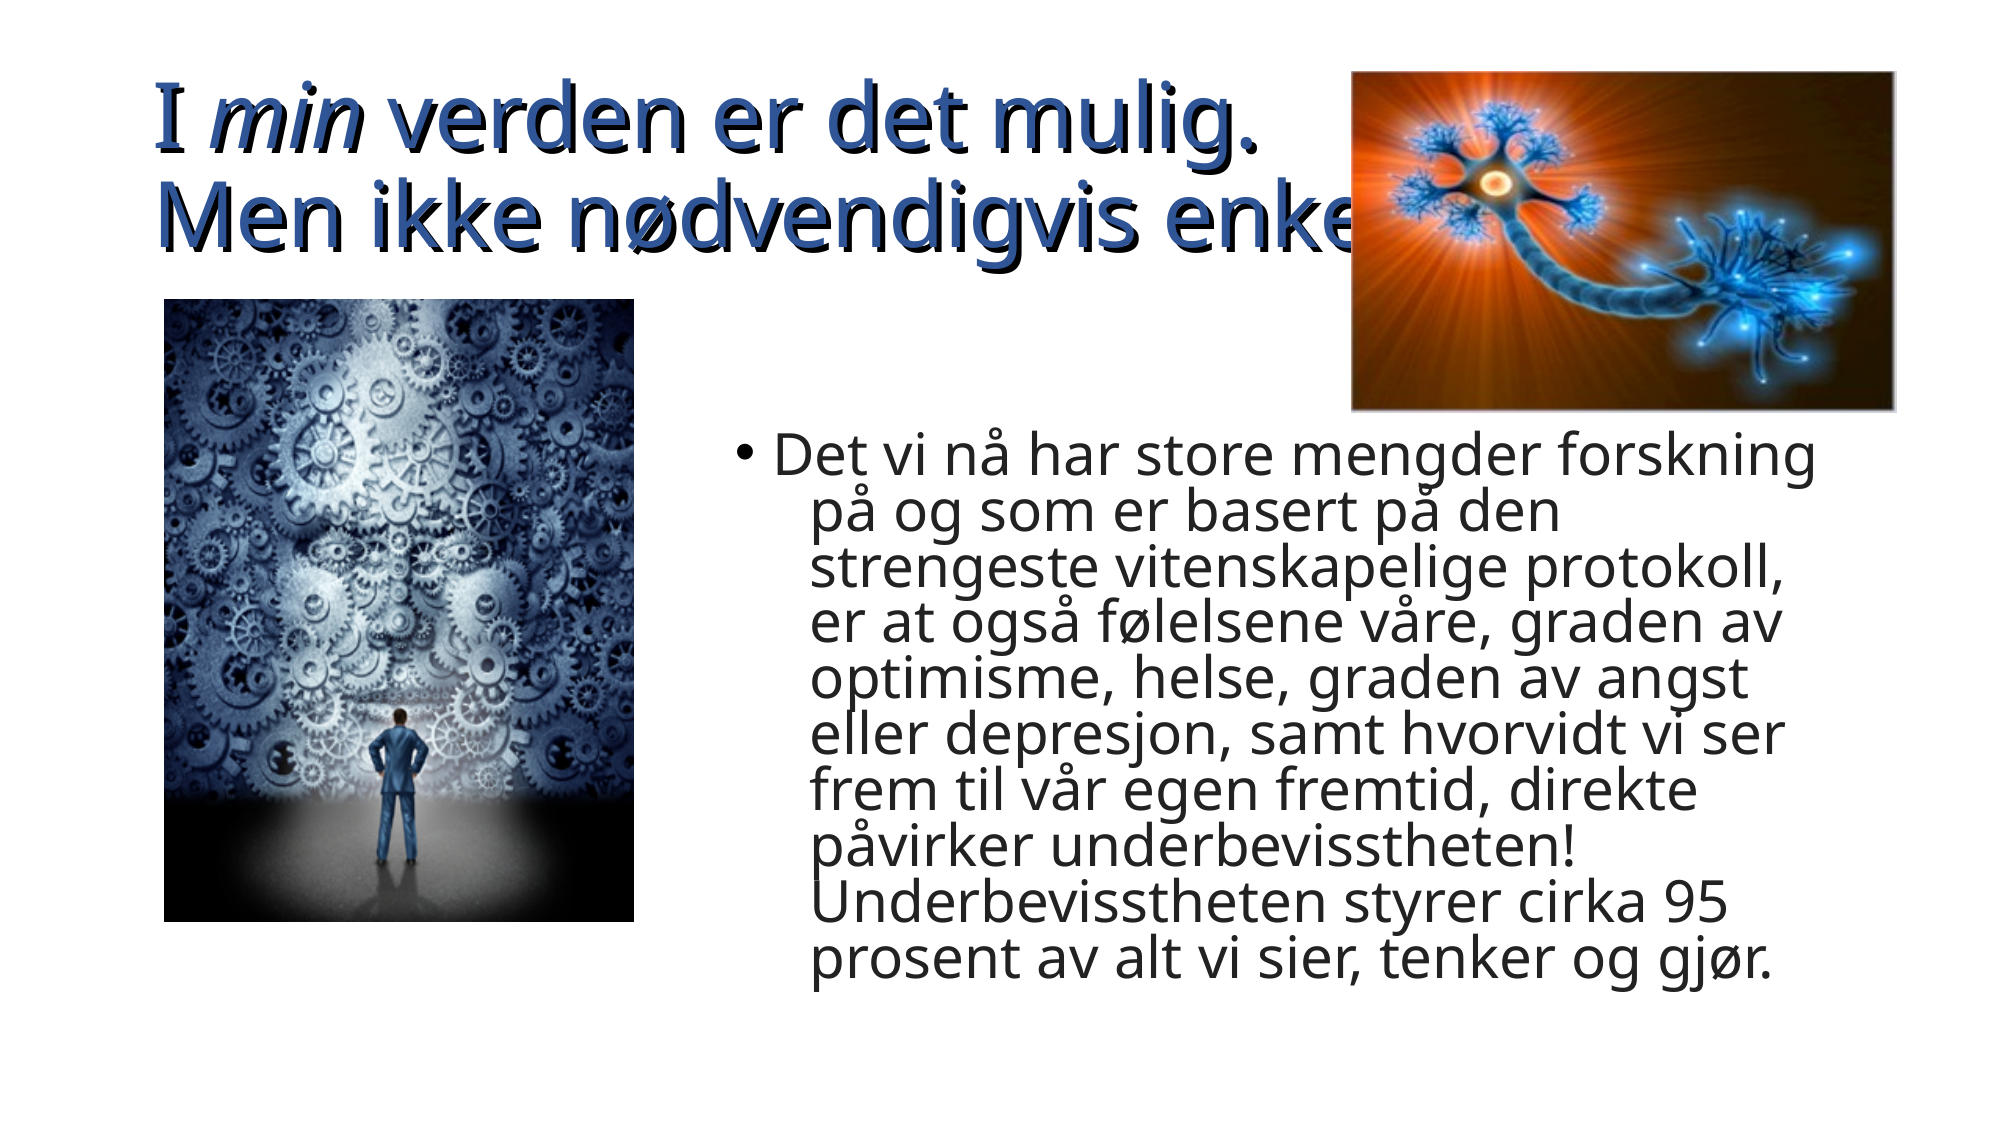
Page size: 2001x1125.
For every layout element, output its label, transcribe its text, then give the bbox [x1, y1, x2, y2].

list Det vi nå har store mengder forskning på og som er basert på den strengeste vitenskapelige protokoll, er at også følelsene våre, graden av optimisme, helse, graden av angst eller depresjon, samt hvorvidt vi ser frem til vår egen fremtid, direkte påvirker underbevisstheten! Underbevisstheten styrer cirka 95 prosent av alt vi sier, tenker og gjør. [719, 423, 1863, 1111]
picture [164, 299, 634, 923]
picture [1351, 71, 1897, 413]
title I min verden er det mulig. Men ikke nødvendigvis enkelt. [137, 59, 1863, 278]
